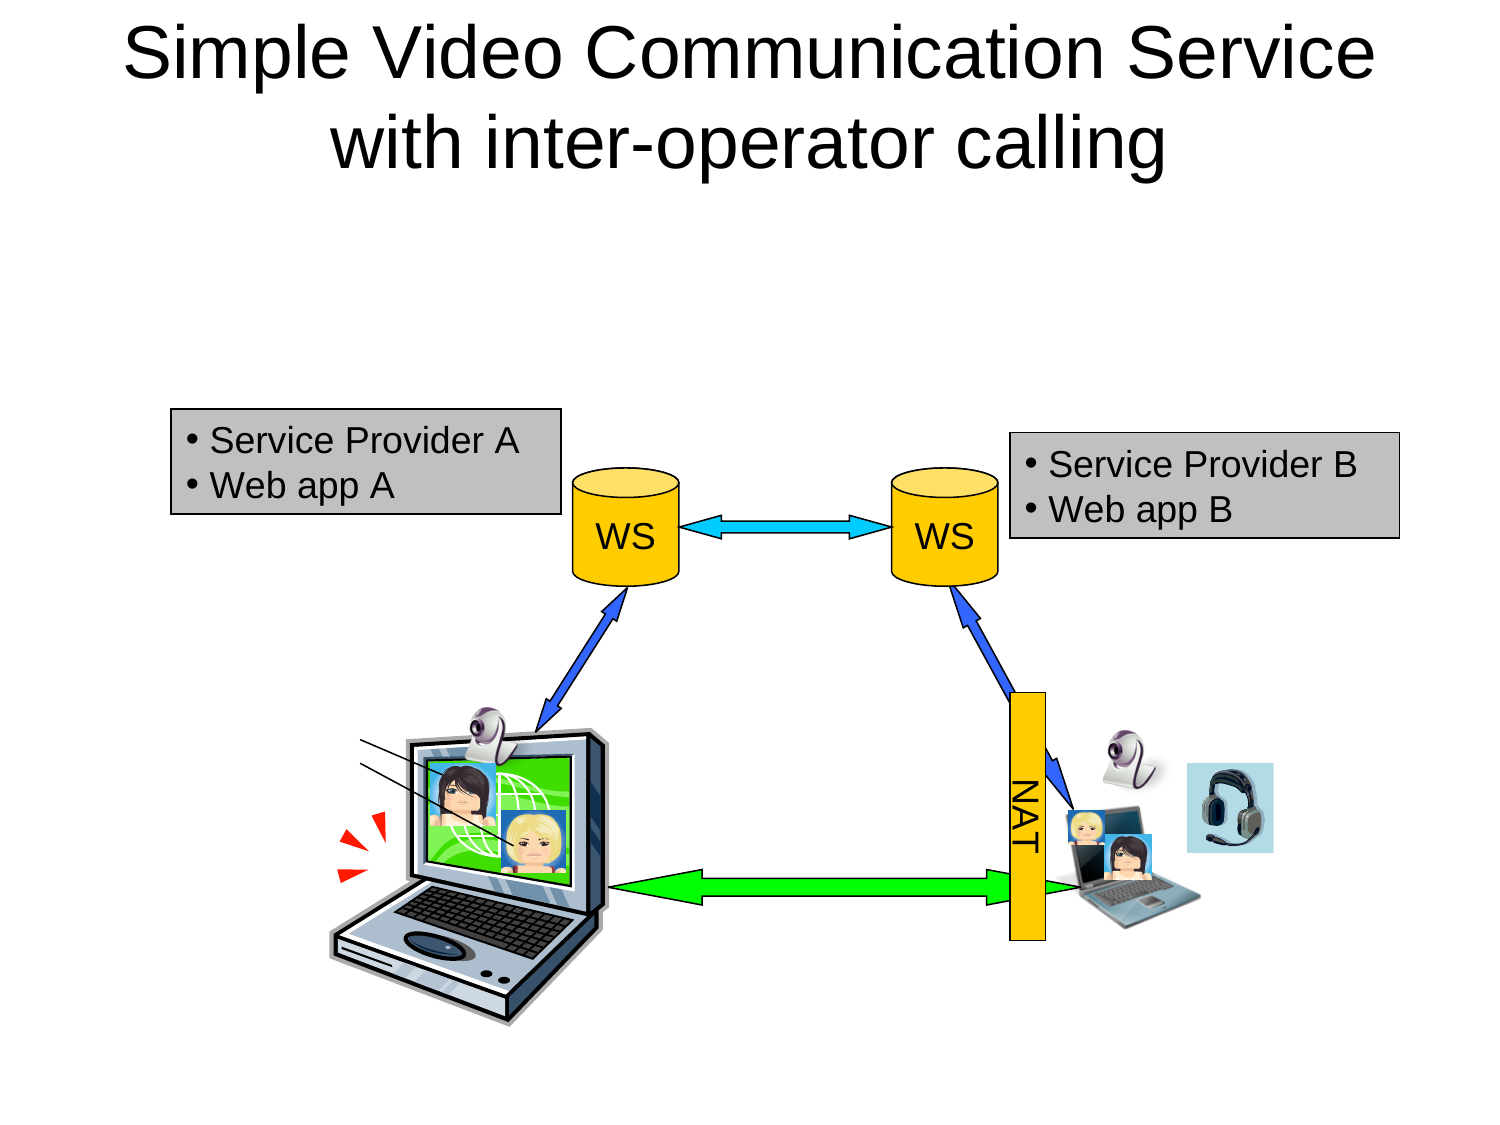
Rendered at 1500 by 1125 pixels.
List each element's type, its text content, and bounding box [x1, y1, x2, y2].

text_box [608, 869, 1009, 906]
text_box [949, 586, 1016, 702]
text_box [1046, 880, 1081, 894]
picture [329, 690, 610, 1027]
text_box NAT [1009, 692, 1046, 941]
title Simple Video Communication Service with inter-operator calling [75, 0, 1426, 282]
text_box Service Provider B Web app B [1009, 432, 1400, 538]
text_box WS [891, 484, 998, 587]
picture [1045, 713, 1274, 949]
text_box WS [572, 484, 679, 587]
text_box Service Provider A Web app A [171, 408, 562, 515]
text_box [1046, 748, 1074, 810]
text_box [679, 515, 892, 539]
text_box [540, 587, 628, 728]
